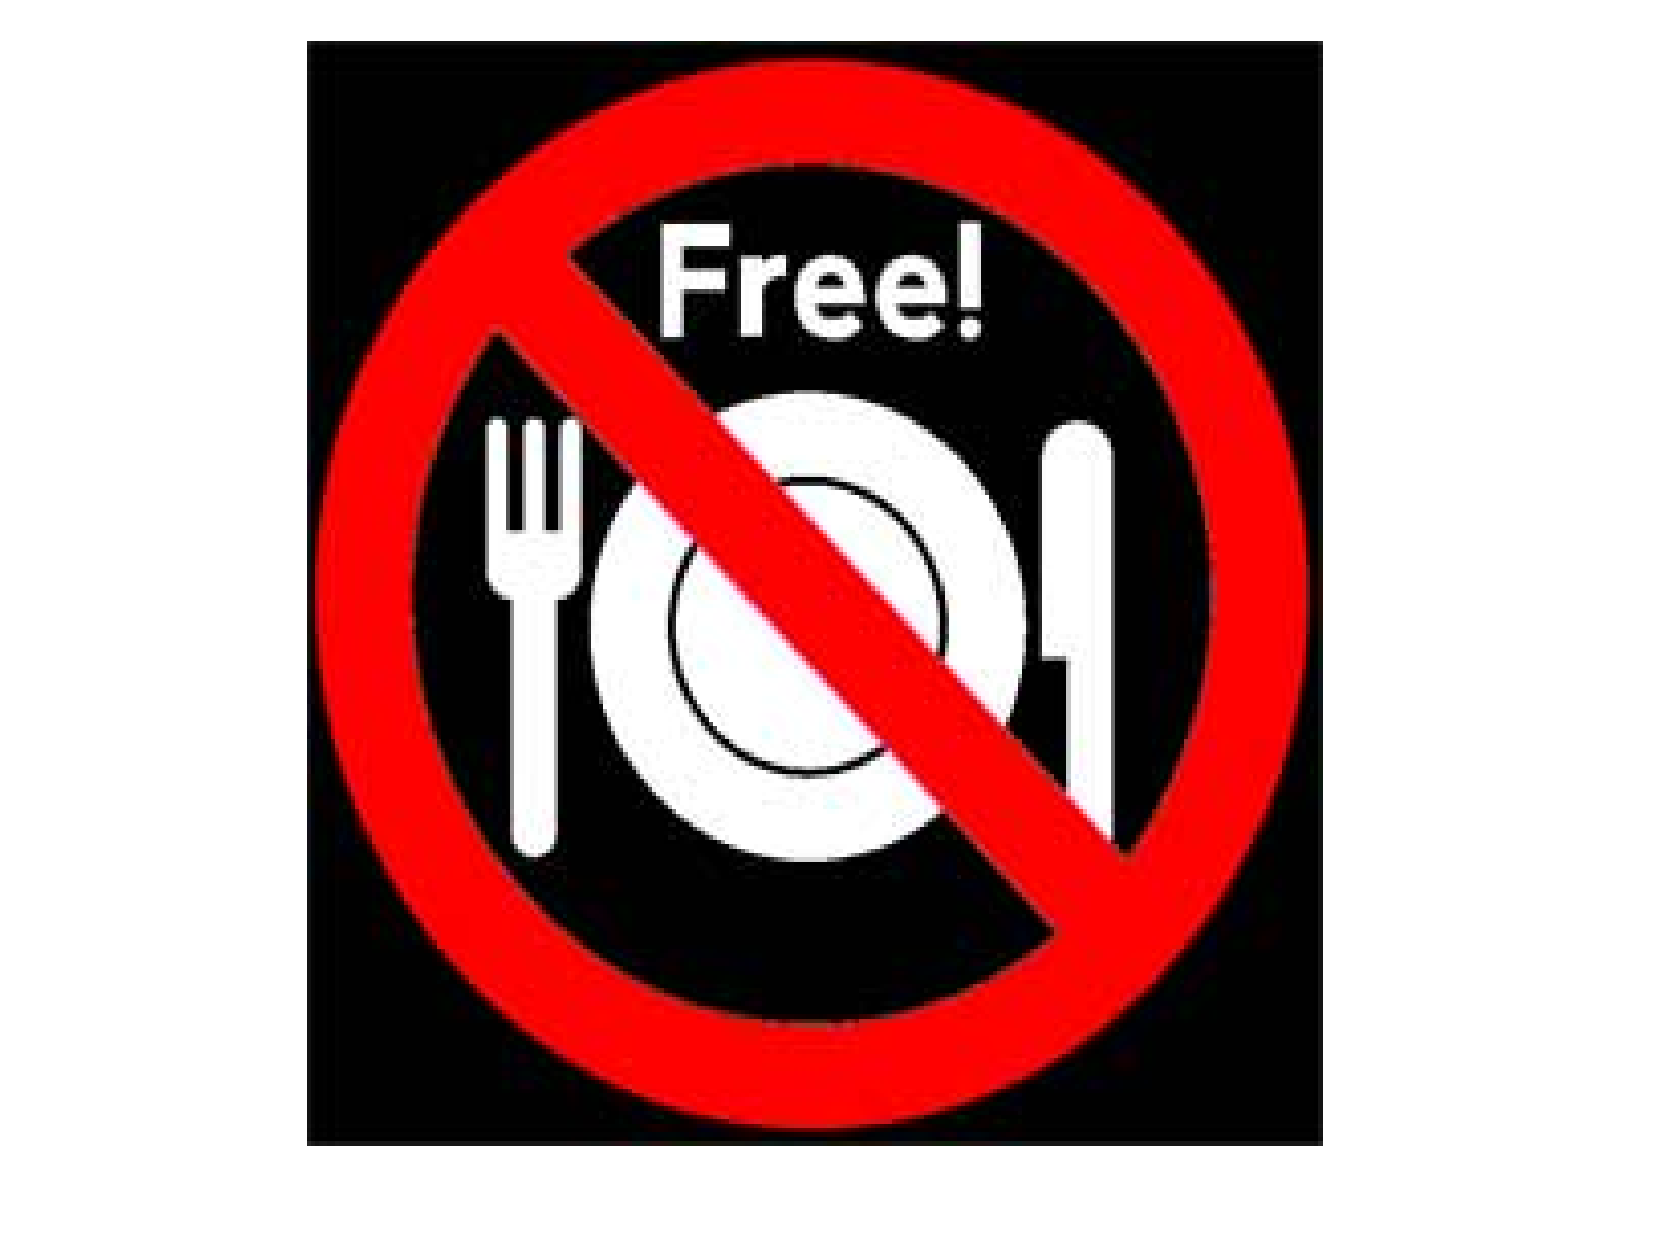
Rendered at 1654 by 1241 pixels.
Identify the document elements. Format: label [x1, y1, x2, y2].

picture [307, 41, 1323, 1146]
